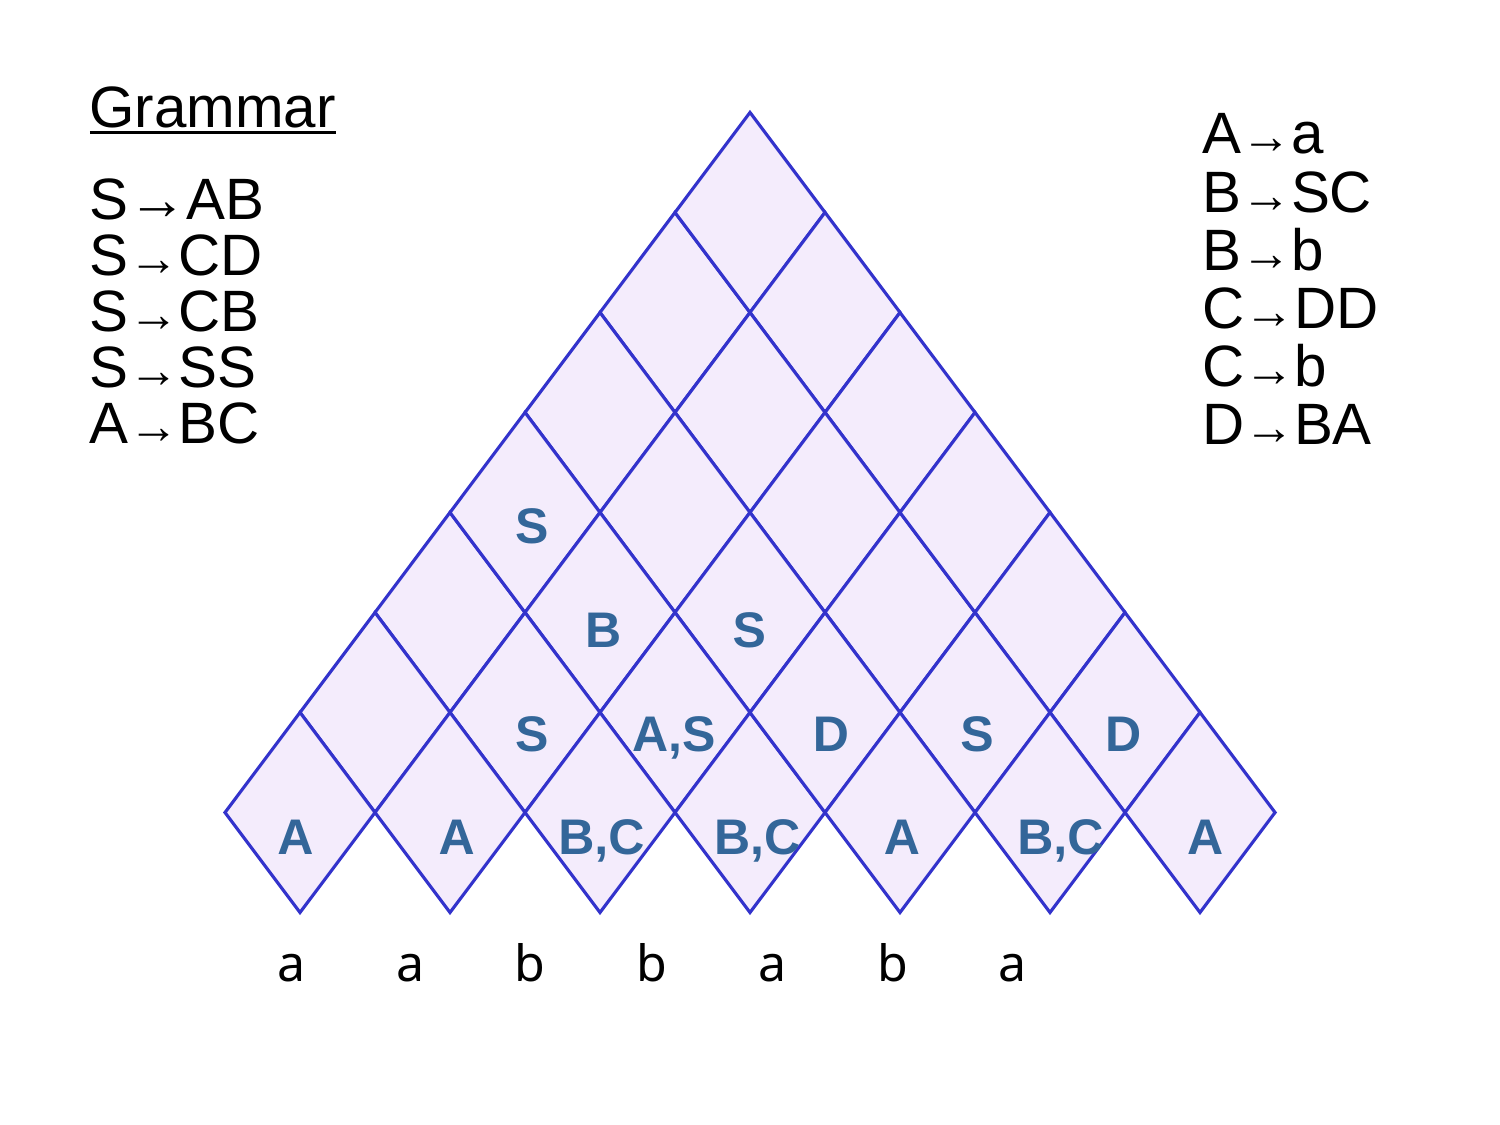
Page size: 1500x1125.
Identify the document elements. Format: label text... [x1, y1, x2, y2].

text_box A→a B→SC B→b C→DD C→b D→BA [1187, 99, 1413, 464]
text_box [1020, 873, 1080, 913]
text_box [703, 112, 797, 174]
text_box Grammar S→AB S→CD S→CB S→SS A→BC [74, 75, 413, 463]
text_box [420, 873, 480, 913]
text_box [225, 763, 262, 862]
text_box [720, 873, 780, 913]
text_box a a b b a b a [262, 923, 1251, 1000]
text_box S S B,C S A,D S D S,B C B S S A,S D S D A A B,C B,C A B,C A [262, 174, 1476, 873]
text_box [1170, 873, 1230, 913]
text_box [870, 873, 930, 913]
text_box [570, 873, 630, 913]
text_box [270, 873, 330, 913]
